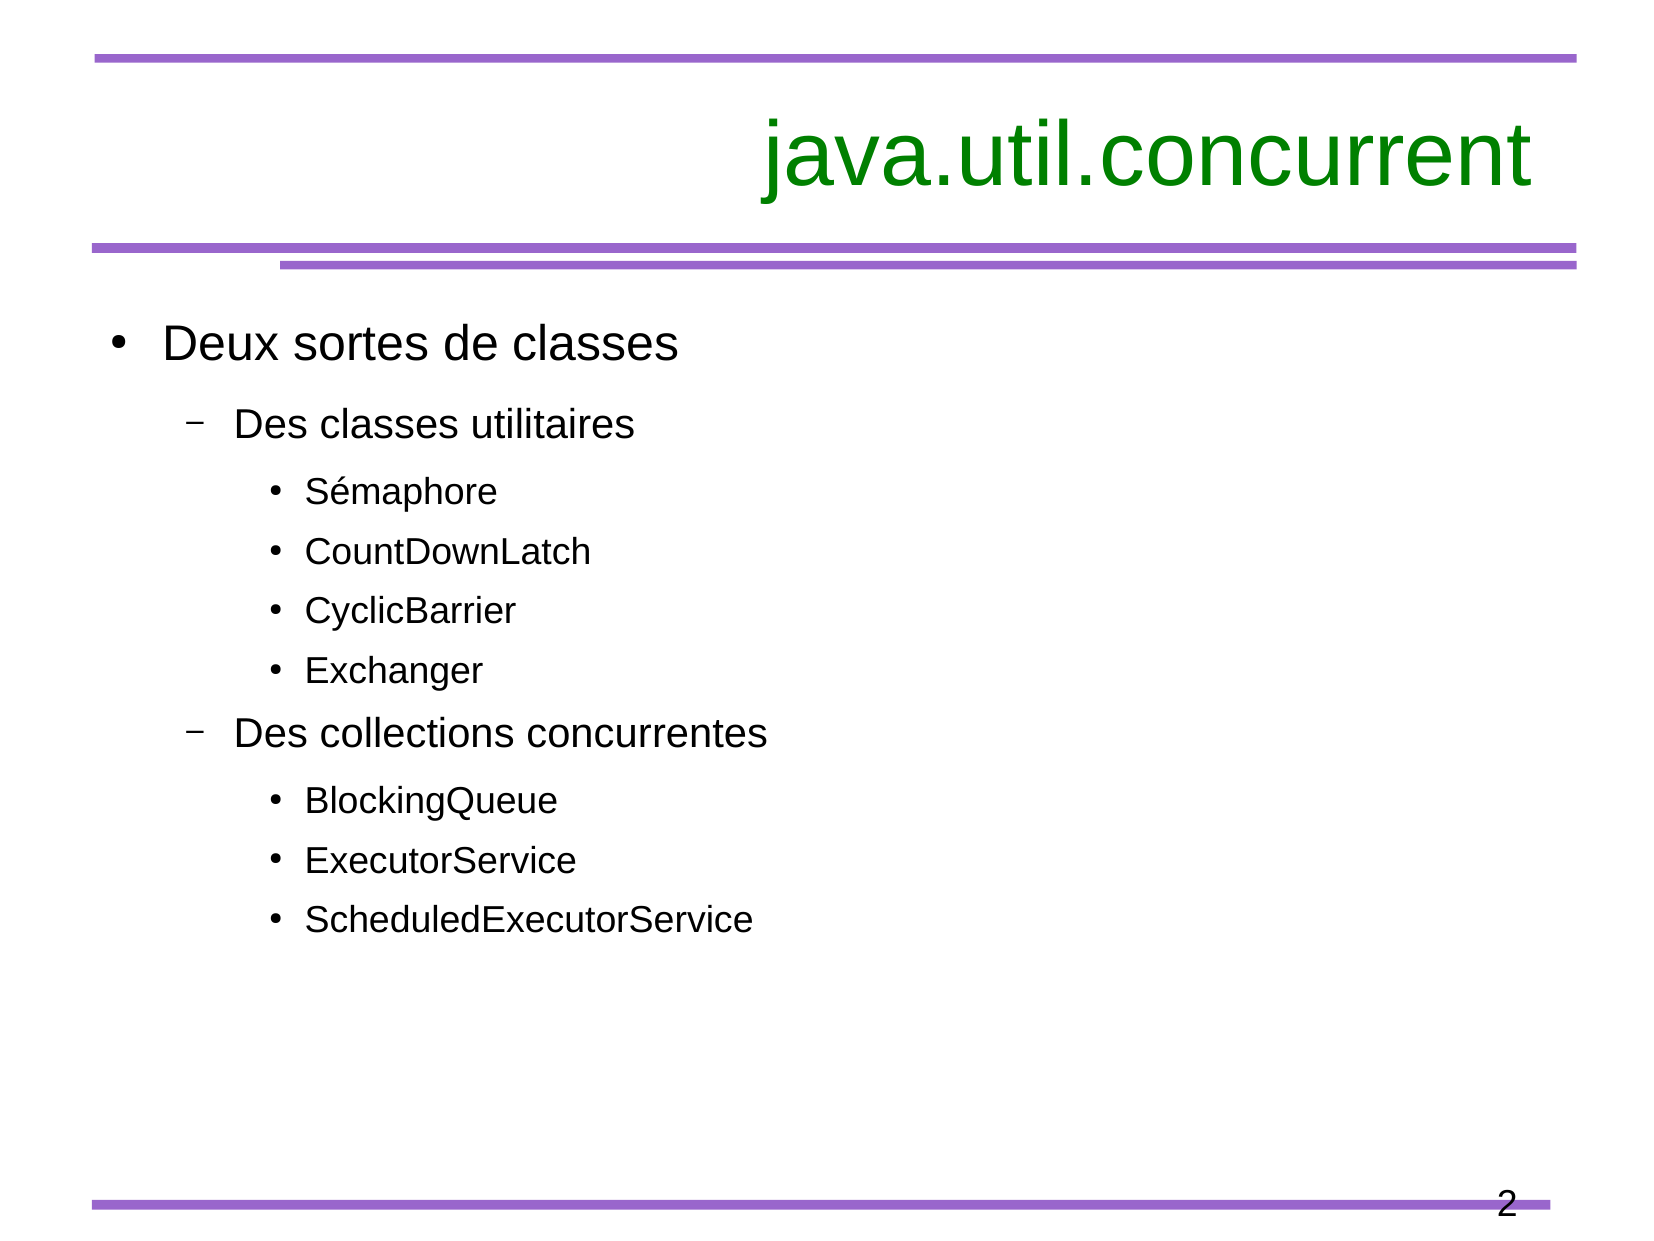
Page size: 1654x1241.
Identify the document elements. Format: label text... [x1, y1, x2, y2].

list Deux sortes de classes Des classes utilitaires Sémaphore CountDownLatch CyclicBarrier Exchanger Des collections concurrentes BlockingQueue ExecutorService ScheduledExecutorService [92, 315, 1563, 1163]
title java.util.concurrent [121, 49, 1534, 257]
